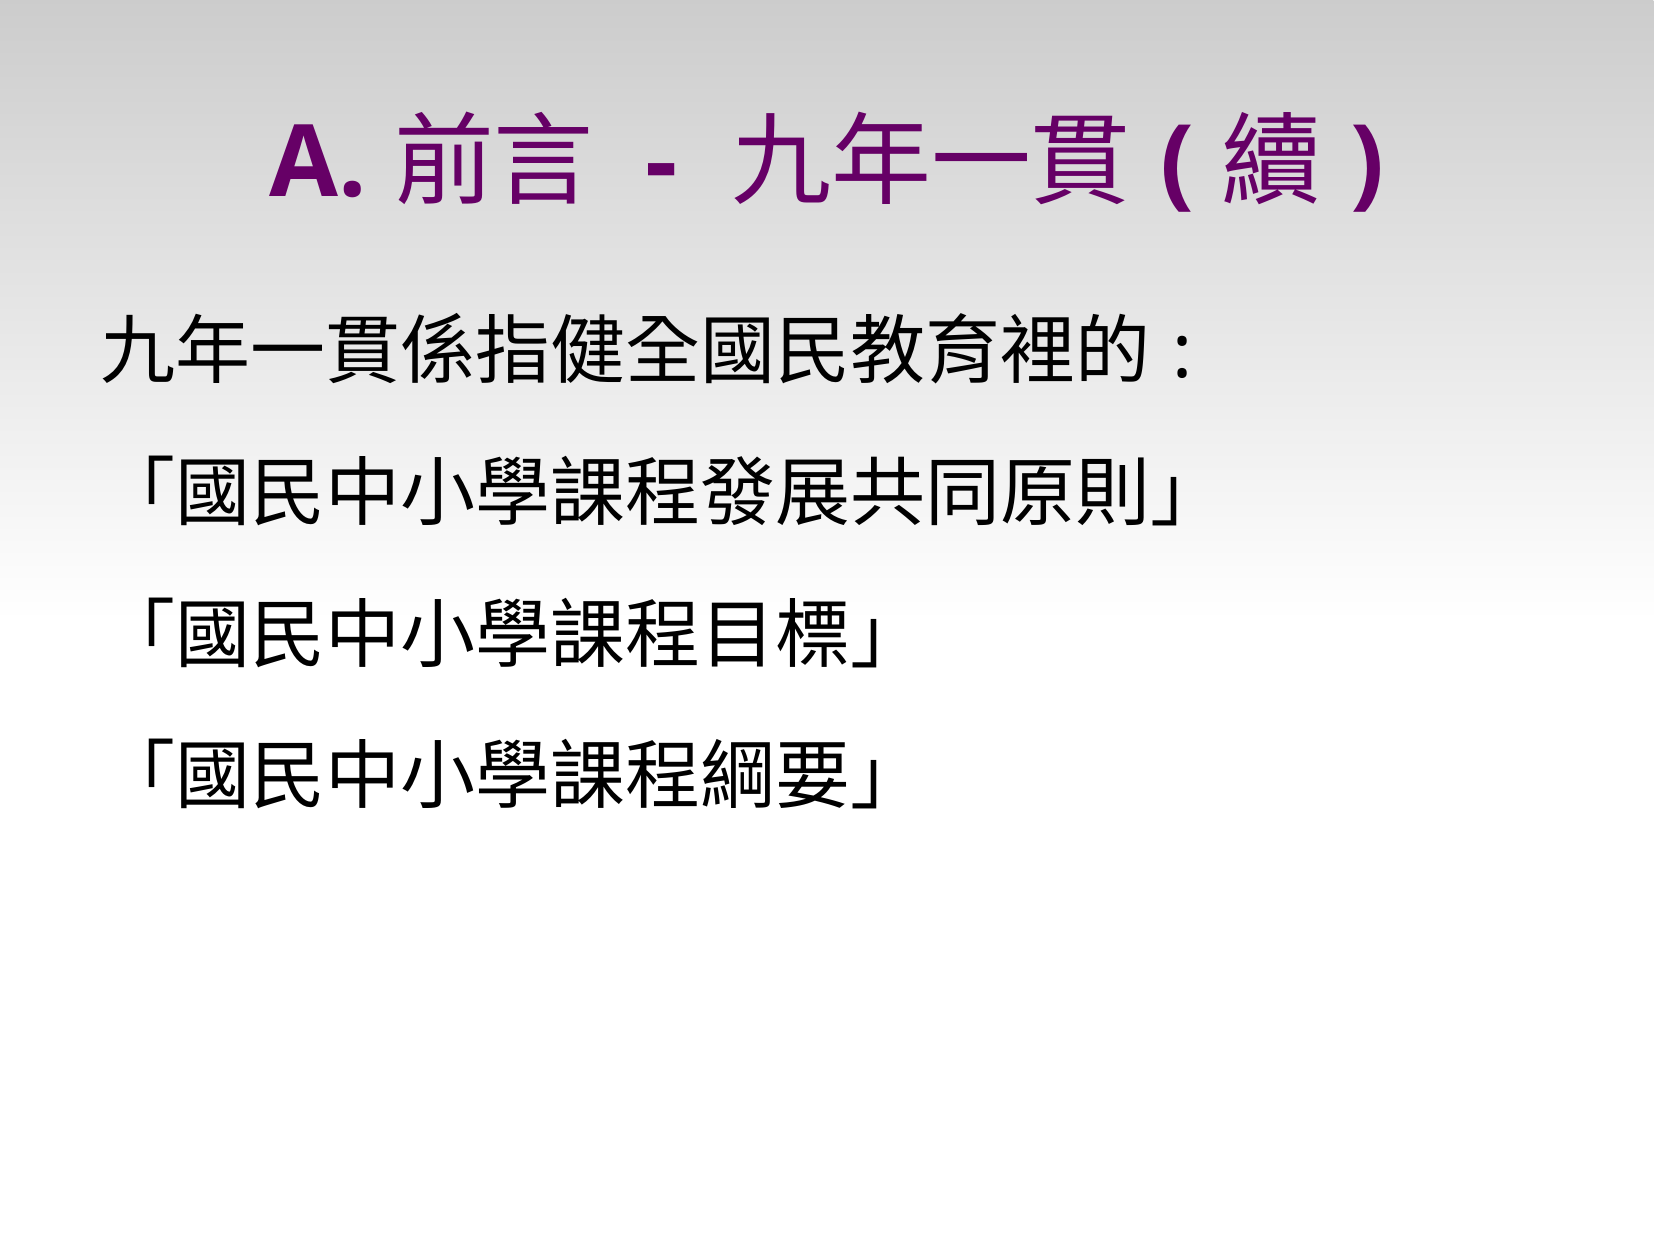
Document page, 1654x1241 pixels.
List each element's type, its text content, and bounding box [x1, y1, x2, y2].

title A.前言 - 九年一貫(續) [82, 56, 1571, 250]
list 九年一貫係指健全國民教育裡的: 「國民中小學課程發展共同原則」 「國民中小學課程目標」 「國民中小學課程綱要」 [82, 290, 1571, 1094]
